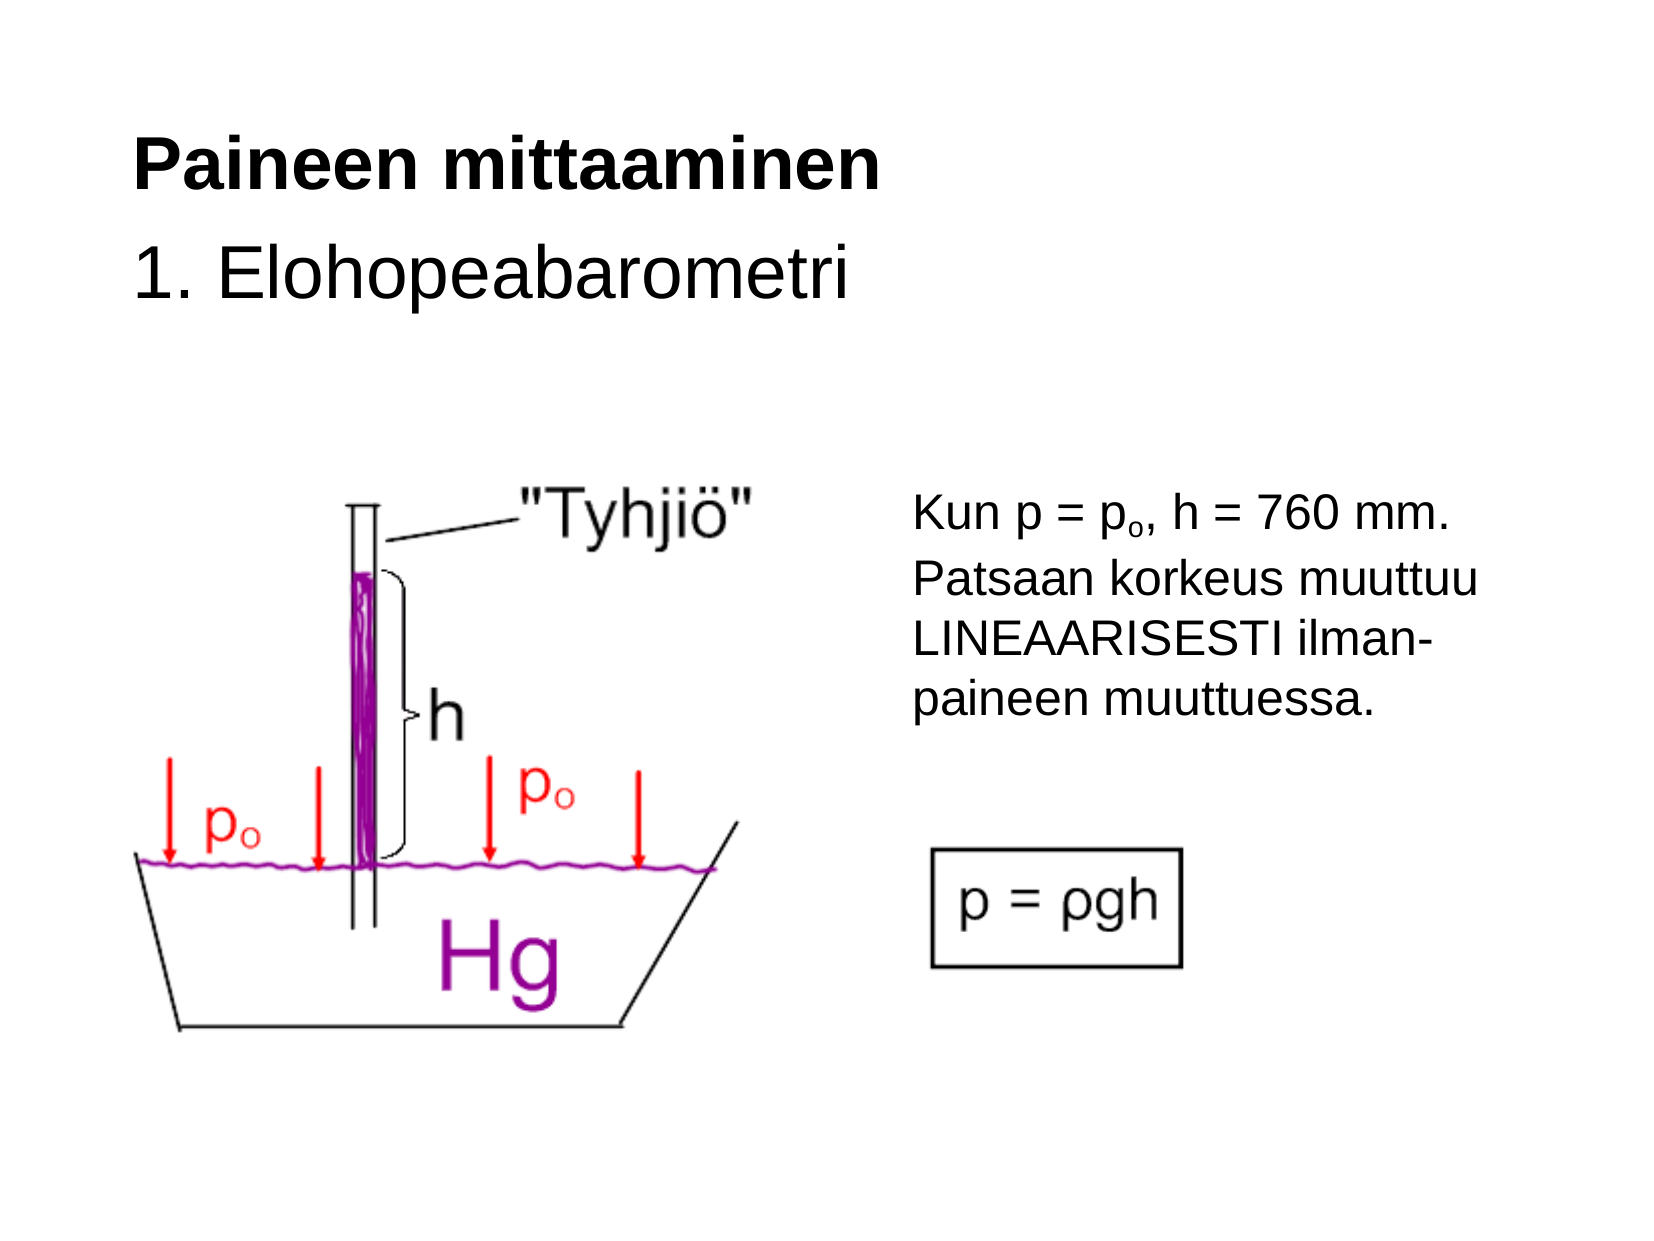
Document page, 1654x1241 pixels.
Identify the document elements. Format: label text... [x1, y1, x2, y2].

text_box Paineen mittaaminen 1. Elohopeabarometri [118, 107, 898, 320]
text_box Kun p = po, h = 760 mm. Patsaan korkeus muuttuu LINEAARISESTI ilman-paineen muuttuessa. [897, 471, 1511, 674]
picture [94, 427, 803, 1047]
picture [906, 783, 1217, 1004]
